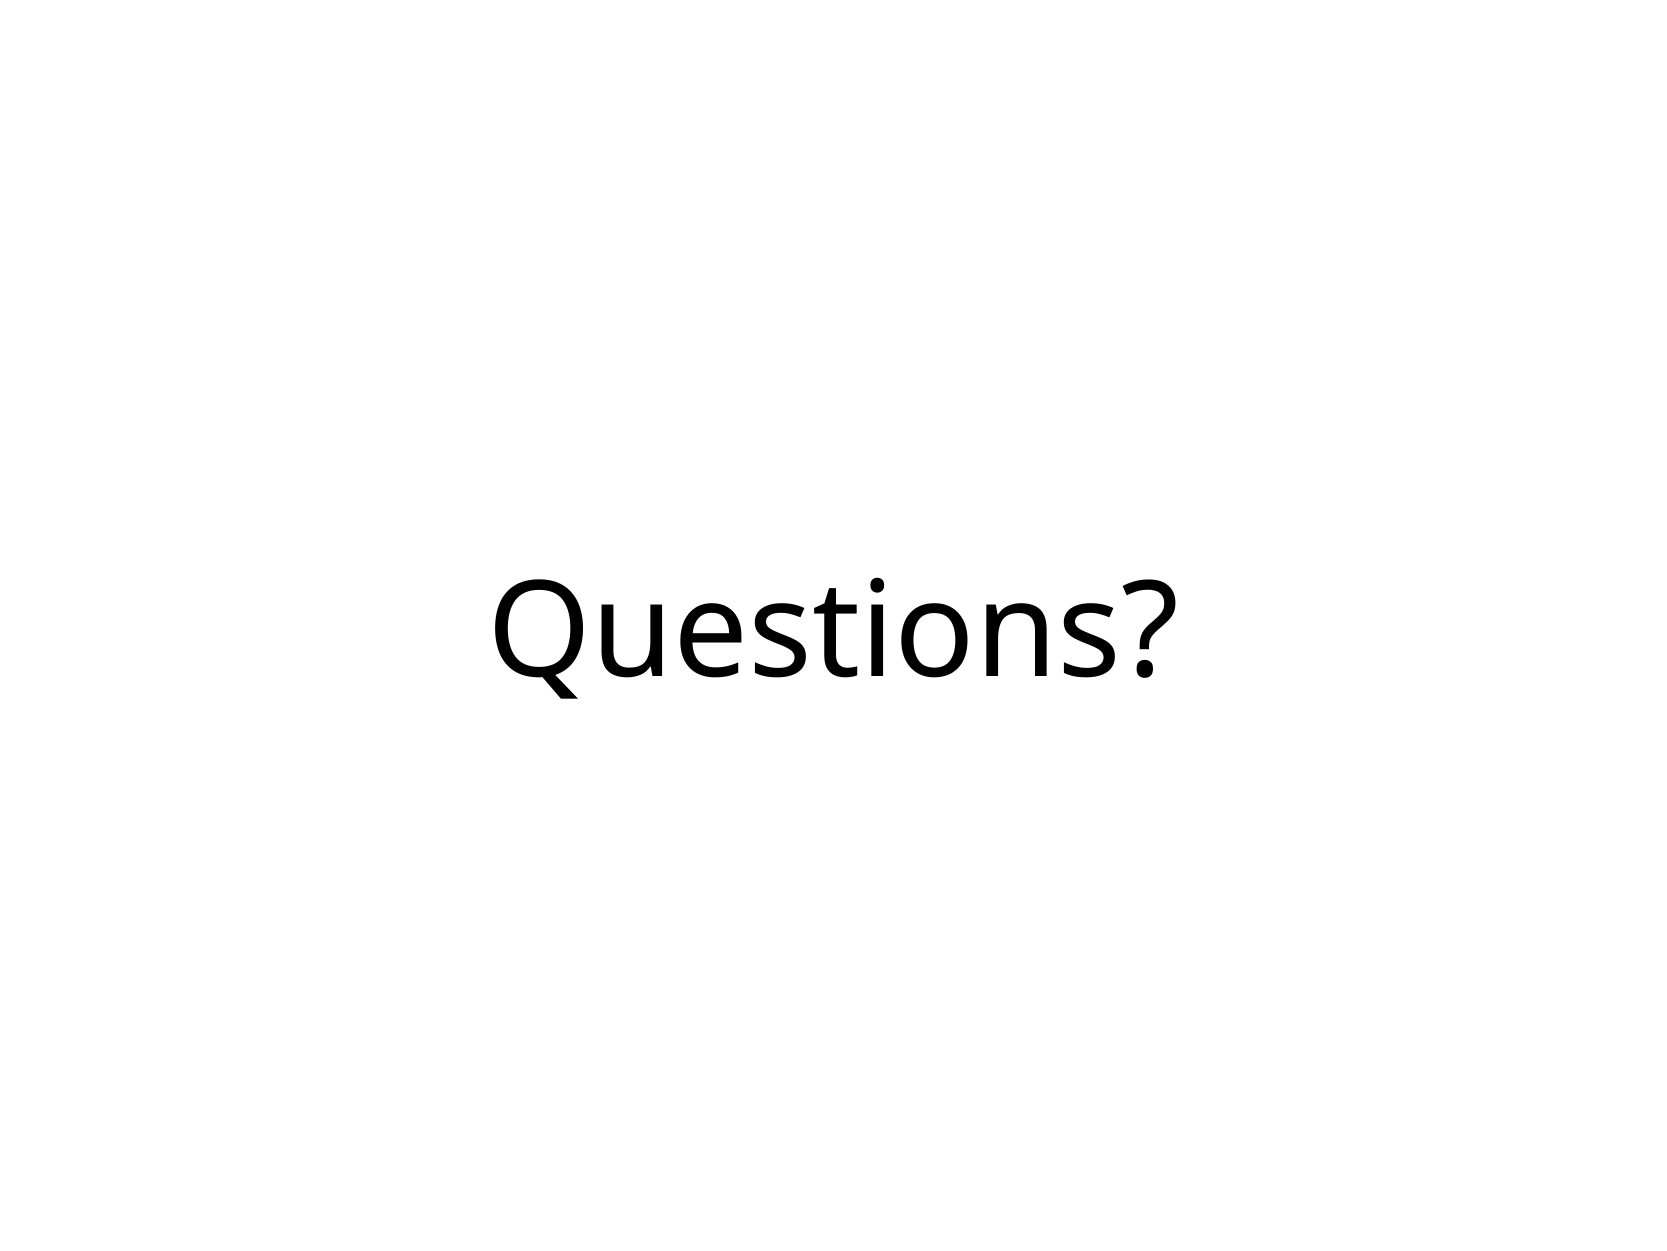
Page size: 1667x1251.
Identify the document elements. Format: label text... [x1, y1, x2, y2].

title Questions? [162, 381, 1505, 869]
